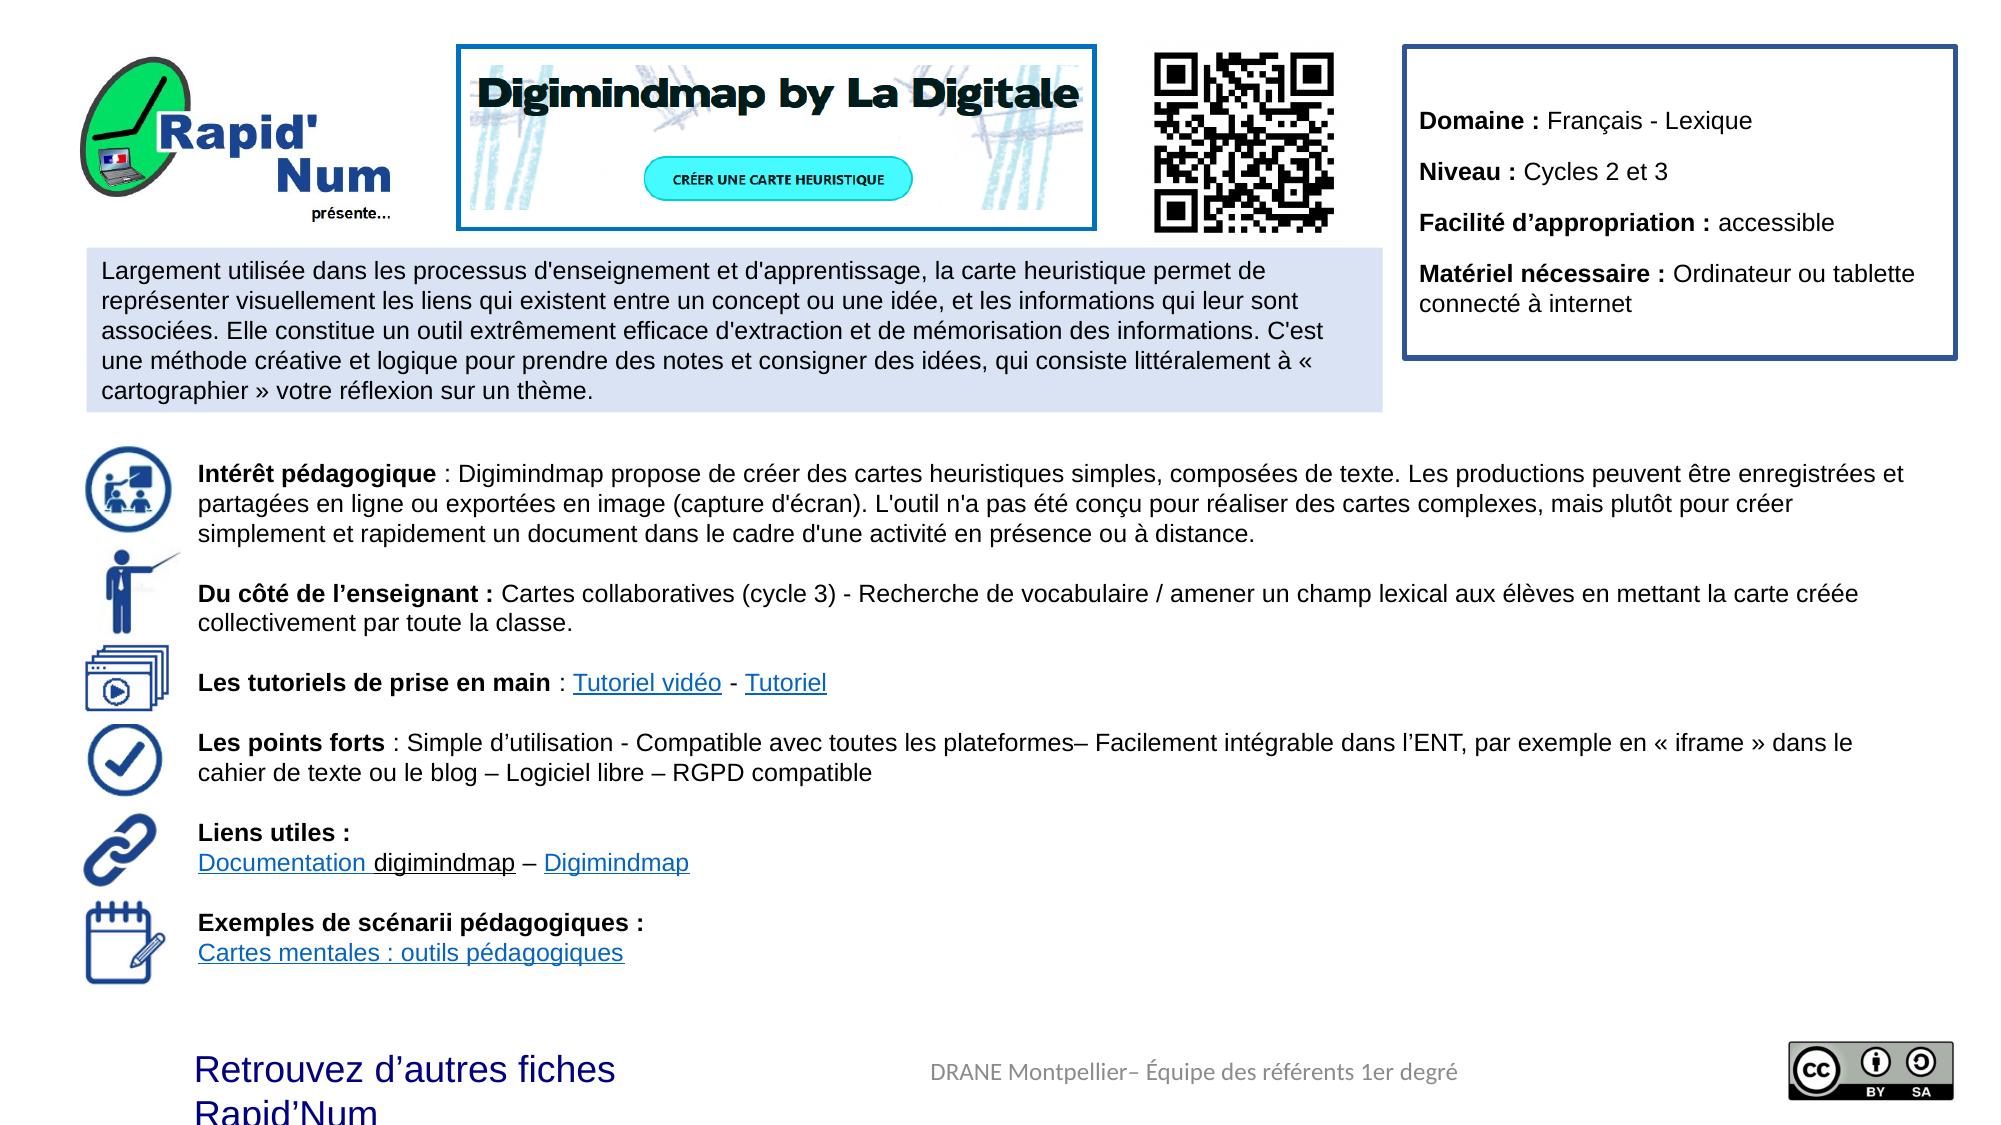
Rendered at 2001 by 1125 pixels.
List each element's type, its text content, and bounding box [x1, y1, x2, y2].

text_box Largement utilisée dans les processus d'enseignement et d'apprentissage, la carte heuristique permet de représenter visuellement les liens qui existent entre un concept ou une idée, et les informations qui leur sont associées. Elle constitue un outil extrêmement efficace d'extraction et de mémorisation des informations. C'est une méthode créative et logique pour prendre des notes et consigner des idées, qui consiste littéralement à « cartographier » votre réflexion sur un thème. [86, 247, 1383, 413]
picture [1781, 1037, 1956, 1105]
picture [78, 808, 162, 892]
footer DRANE Montpellier– Équipe des référents 1er degré [630, 1037, 1759, 1105]
subtitle Domaine : Français - Lexique Niveau : Cycles 2 et 3 Facilité d’appropriation : accessible Matériel nécessaire : Ordinateur ou tablette connecté à internet [1404, 46, 1956, 358]
text_box Retrouvez d’autres fiches Rapid’Num [178, 1037, 721, 1125]
picture [64, 45, 411, 232]
picture [78, 546, 182, 801]
picture [78, 897, 170, 989]
text_box Intérêt pédagogique : Digimindmap propose de créer des cartes heuristiques simples, composées de texte. Les productions peuvent être enregistrées et partagées en ligne ou exportées en image (capture d'écran). L'outil n'a pas été conçu pour réaliser des cartes complexes, mais plutôt pour créer simplement et rapidement un document dans le cadre d'une activité en présence ou à distance. Du côté de l’enseignant : Cartes collaboratives (cycle 3) - Recherche de vocabulaire / amener un champ lexical aux élèves en mettant la carte créée collectivement par toute la classe. Les tutoriels de prise en main : Tutoriel vidéo - Tutoriel Les points forts : Simple d’utilisation - Compatible avec toutes les plateformes– Facilement intégrable dans l’ENT, par exemple en « iframe » dans le cahier de texte ou le blog – Logiciel libre – RGPD compatible Liens utiles : Documentation digimindmap – Digimindmap Exemples de scénarii pédagogiques : Cartes mentales : outils pédagogiques [183, 449, 1932, 974]
picture [1142, 40, 1346, 245]
picture [83, 444, 174, 535]
picture [470, 65, 1083, 210]
